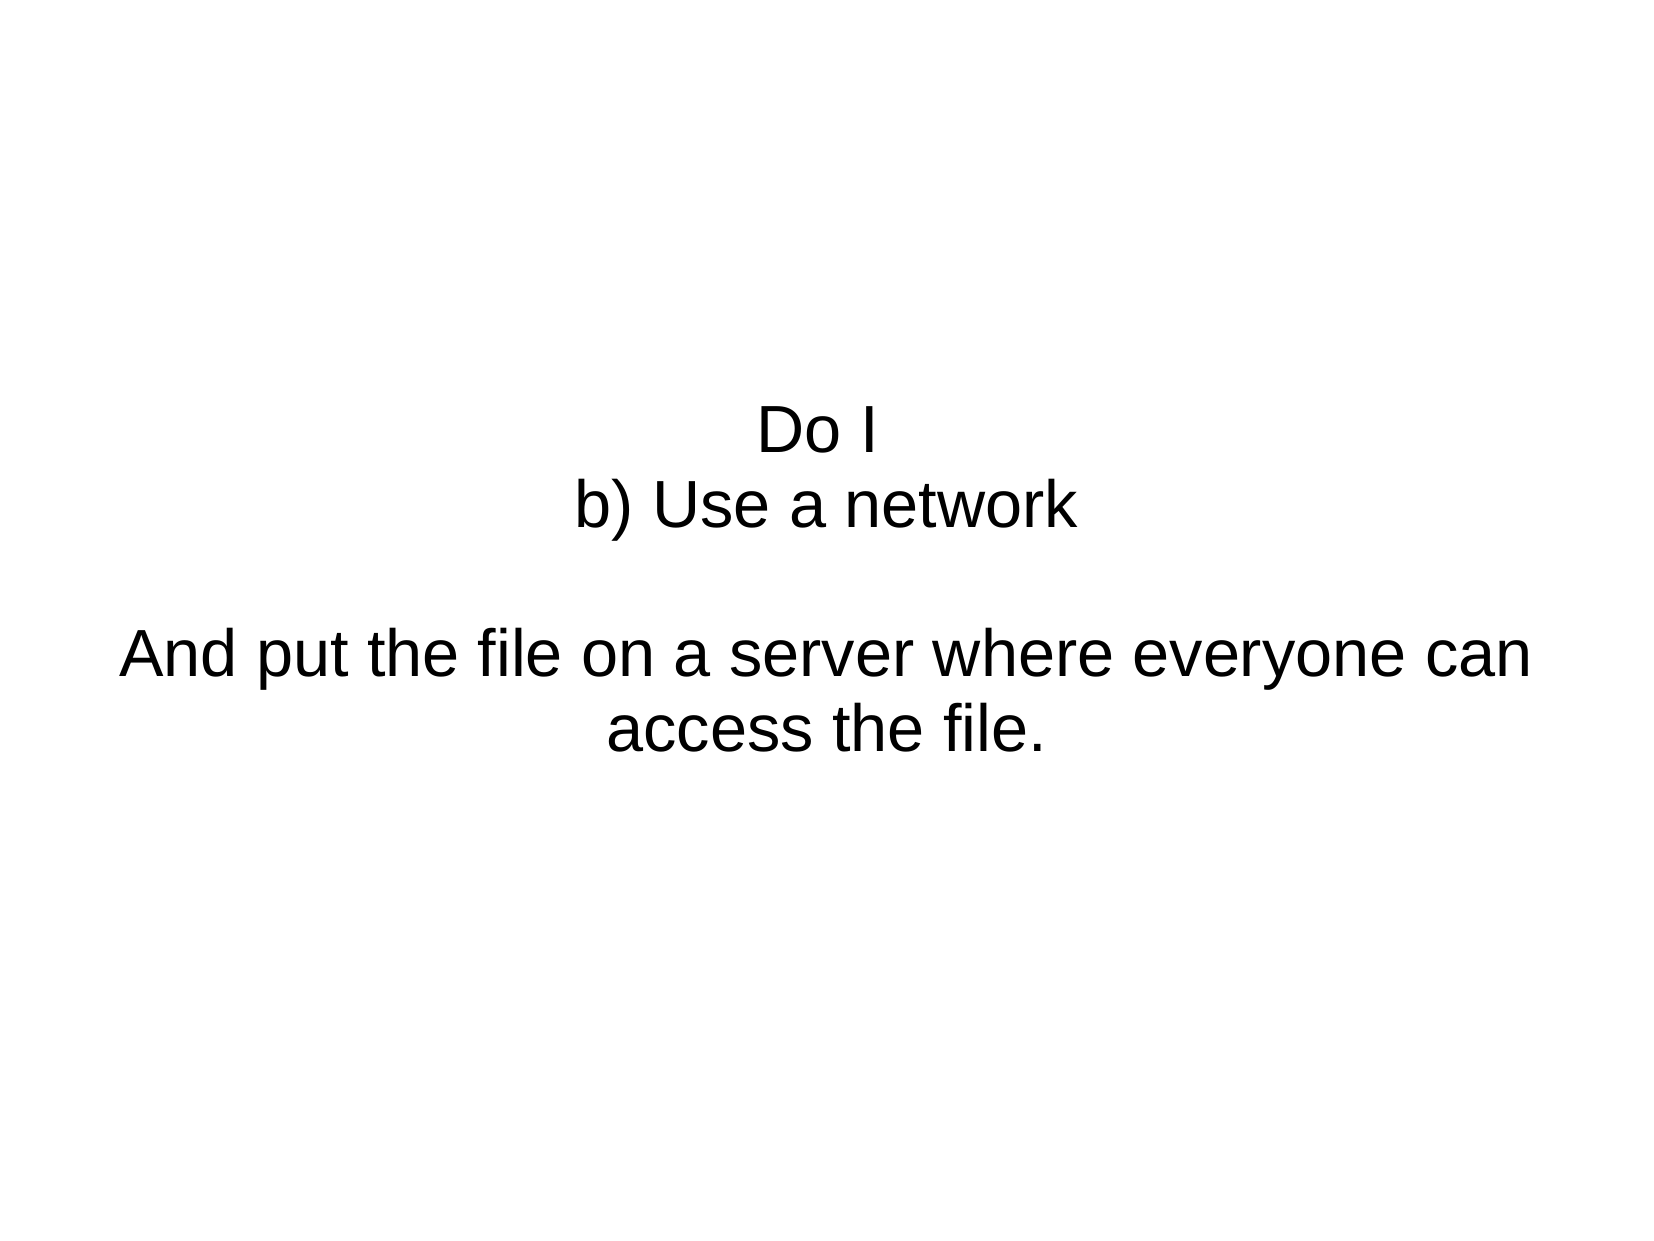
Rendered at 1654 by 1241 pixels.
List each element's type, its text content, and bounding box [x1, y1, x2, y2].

subtitle Do I b) Use a network And put the file on a server where everyone can access the file. [82, 56, 1571, 1102]
